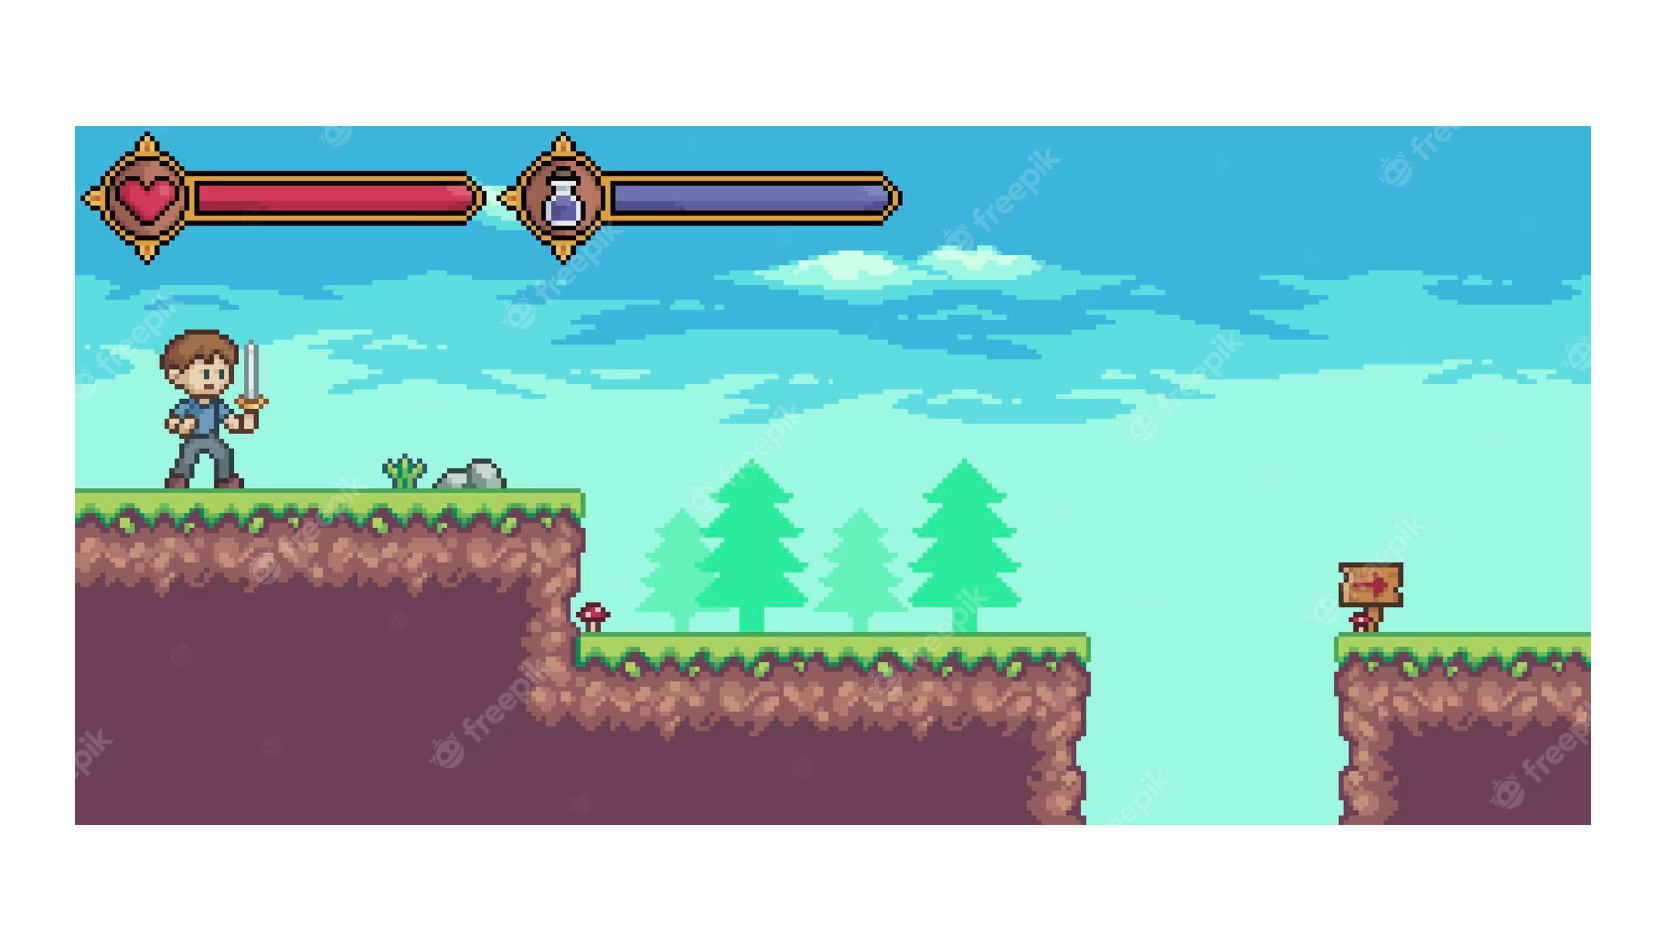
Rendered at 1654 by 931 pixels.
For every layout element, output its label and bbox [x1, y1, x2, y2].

picture [75, 126, 1591, 826]
